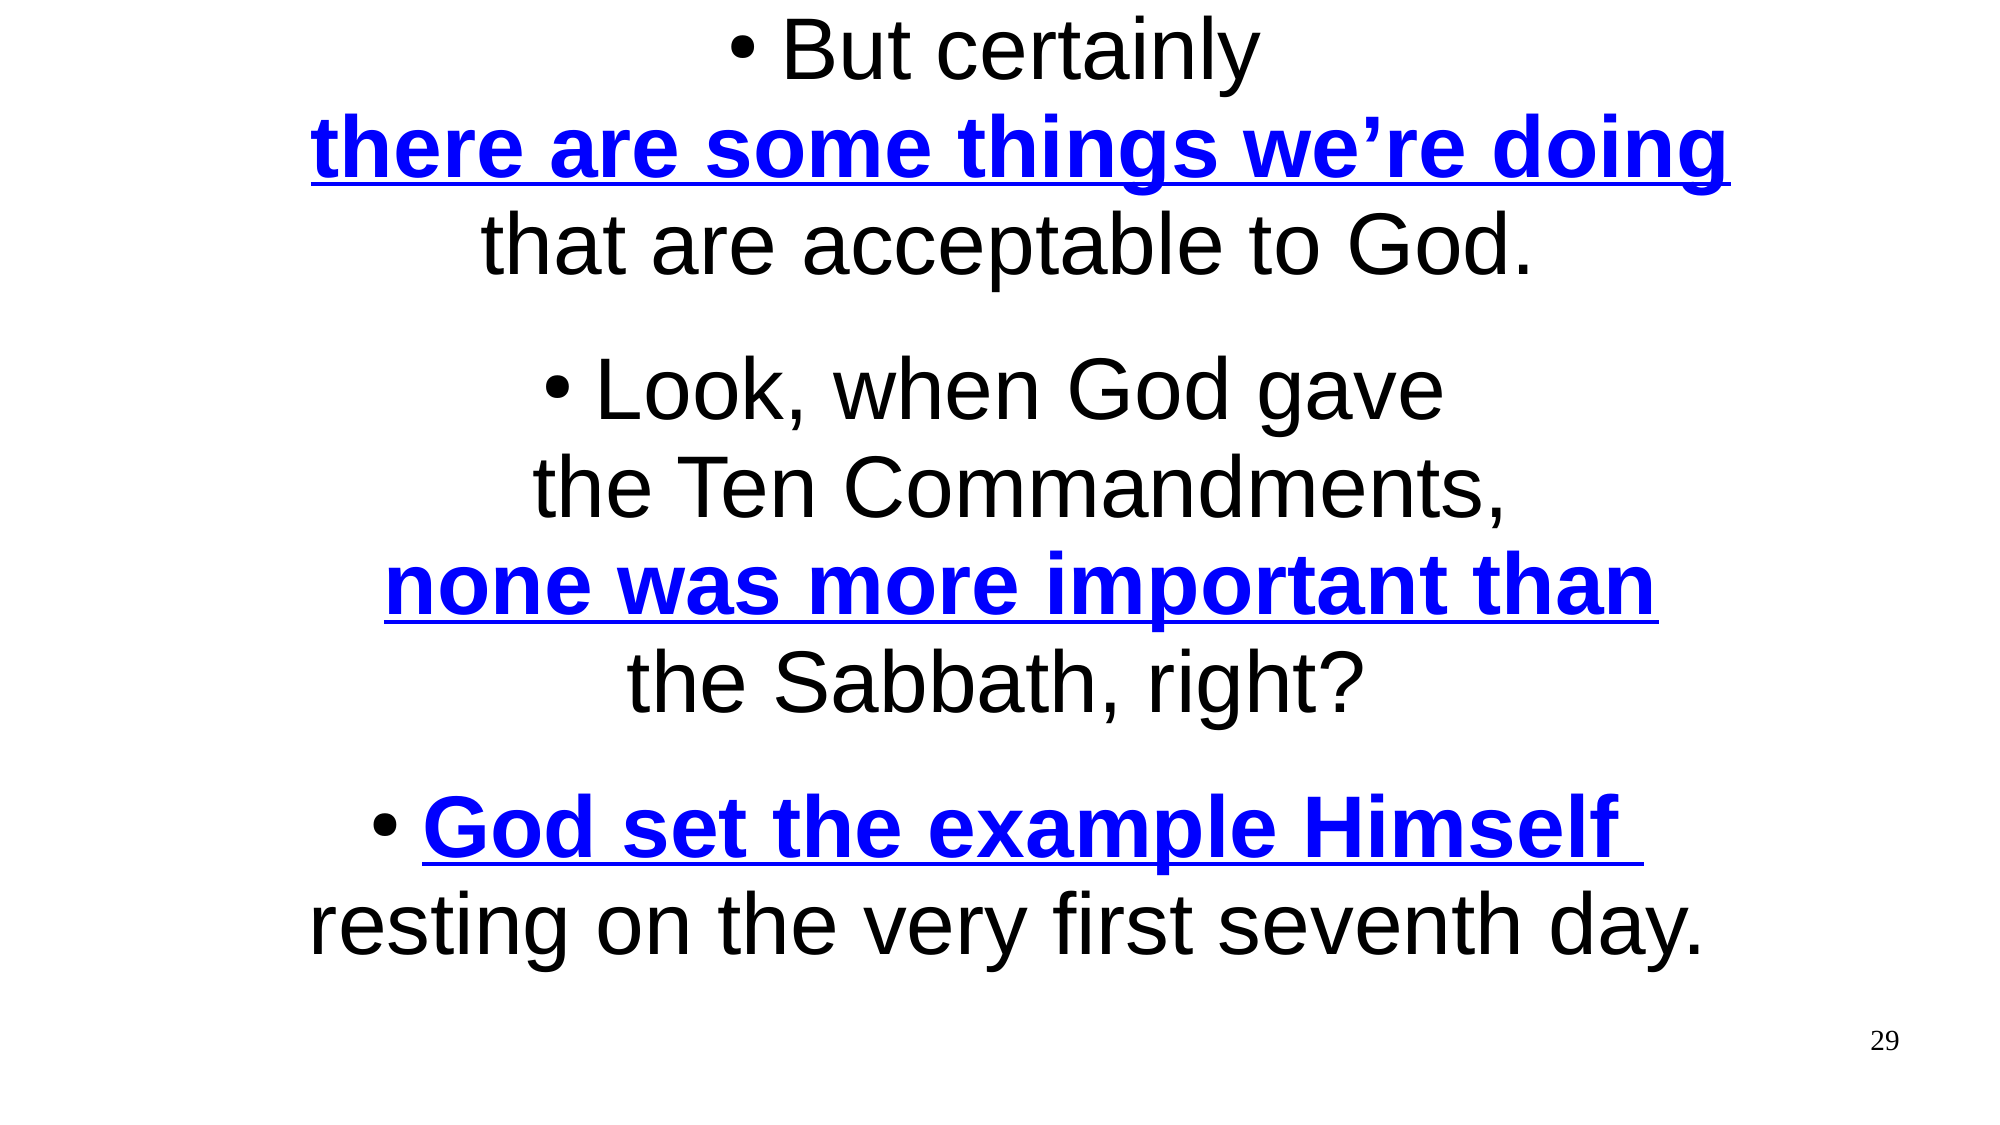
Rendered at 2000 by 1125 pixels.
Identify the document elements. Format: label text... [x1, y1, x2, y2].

list But certainly there are some things we’re doing that are acceptable to God. Look, when God gave the Ten Commandments, none was more important than the Sabbath, right? God set the example Himself resting on the very first seventh day. [0, 0, 1996, 1123]
